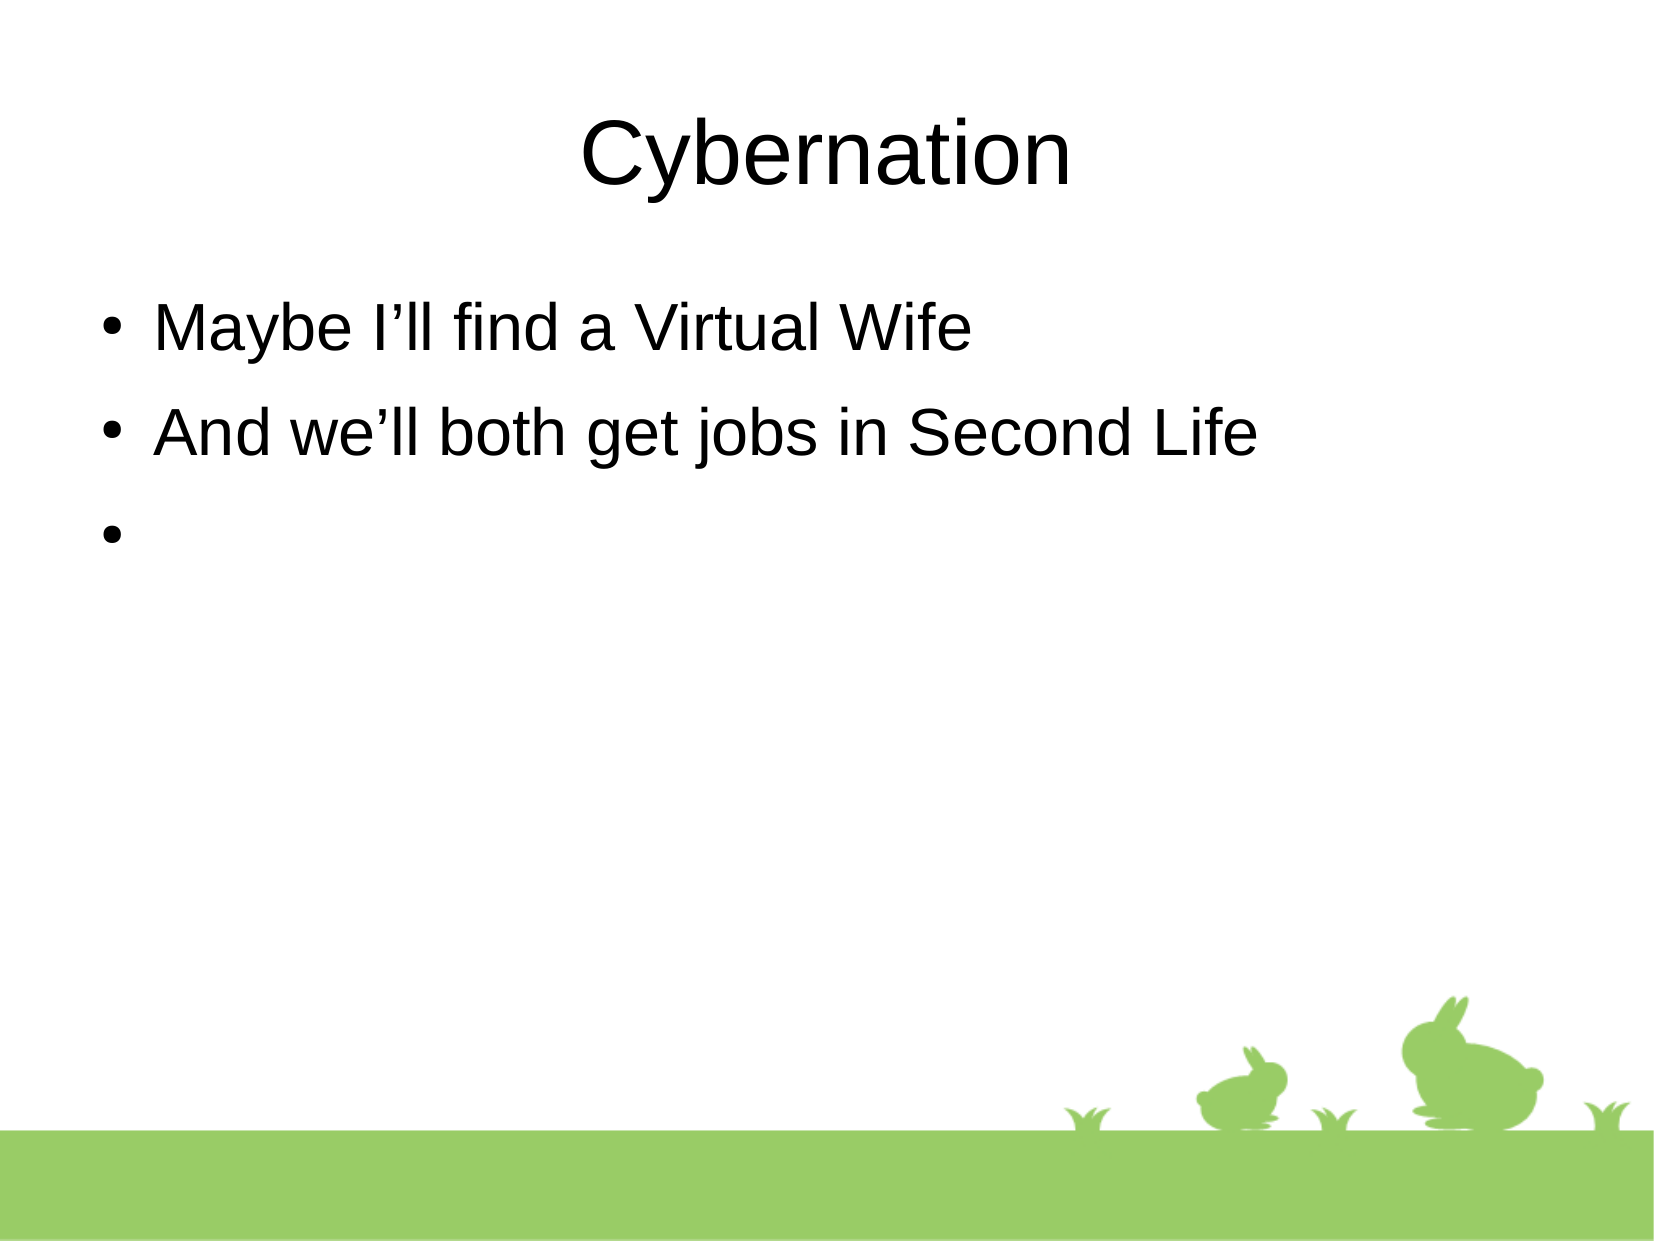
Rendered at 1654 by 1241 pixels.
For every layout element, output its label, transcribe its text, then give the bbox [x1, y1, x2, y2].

picture [0, 0, 1654, 1241]
title Cybernation [82, 49, 1571, 257]
list Maybe I’ll find a Virtual Wife And we’ll both get jobs in Second Life [82, 290, 1571, 1010]
